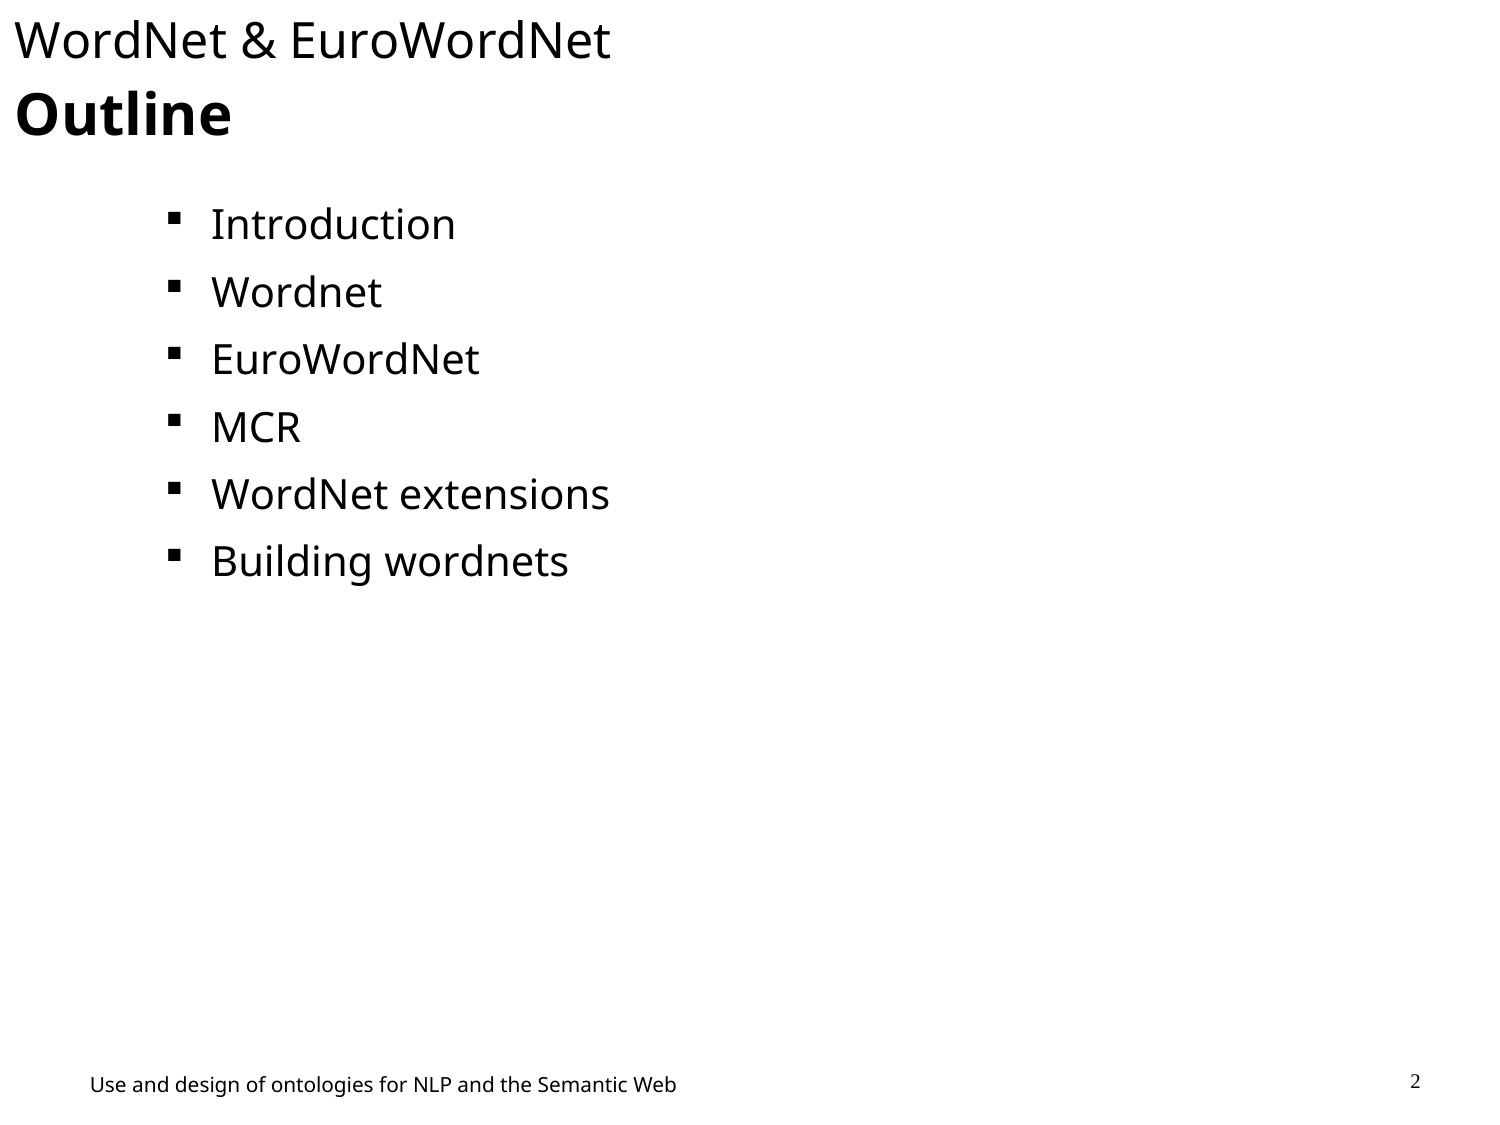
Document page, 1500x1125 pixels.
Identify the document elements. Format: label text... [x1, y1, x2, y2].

list Introduction Wordnet EuroWordNet MCR WordNet extensions Building wordnets [75, 187, 1438, 1001]
title WordNet & EuroWordNet Outline [0, 0, 1500, 157]
